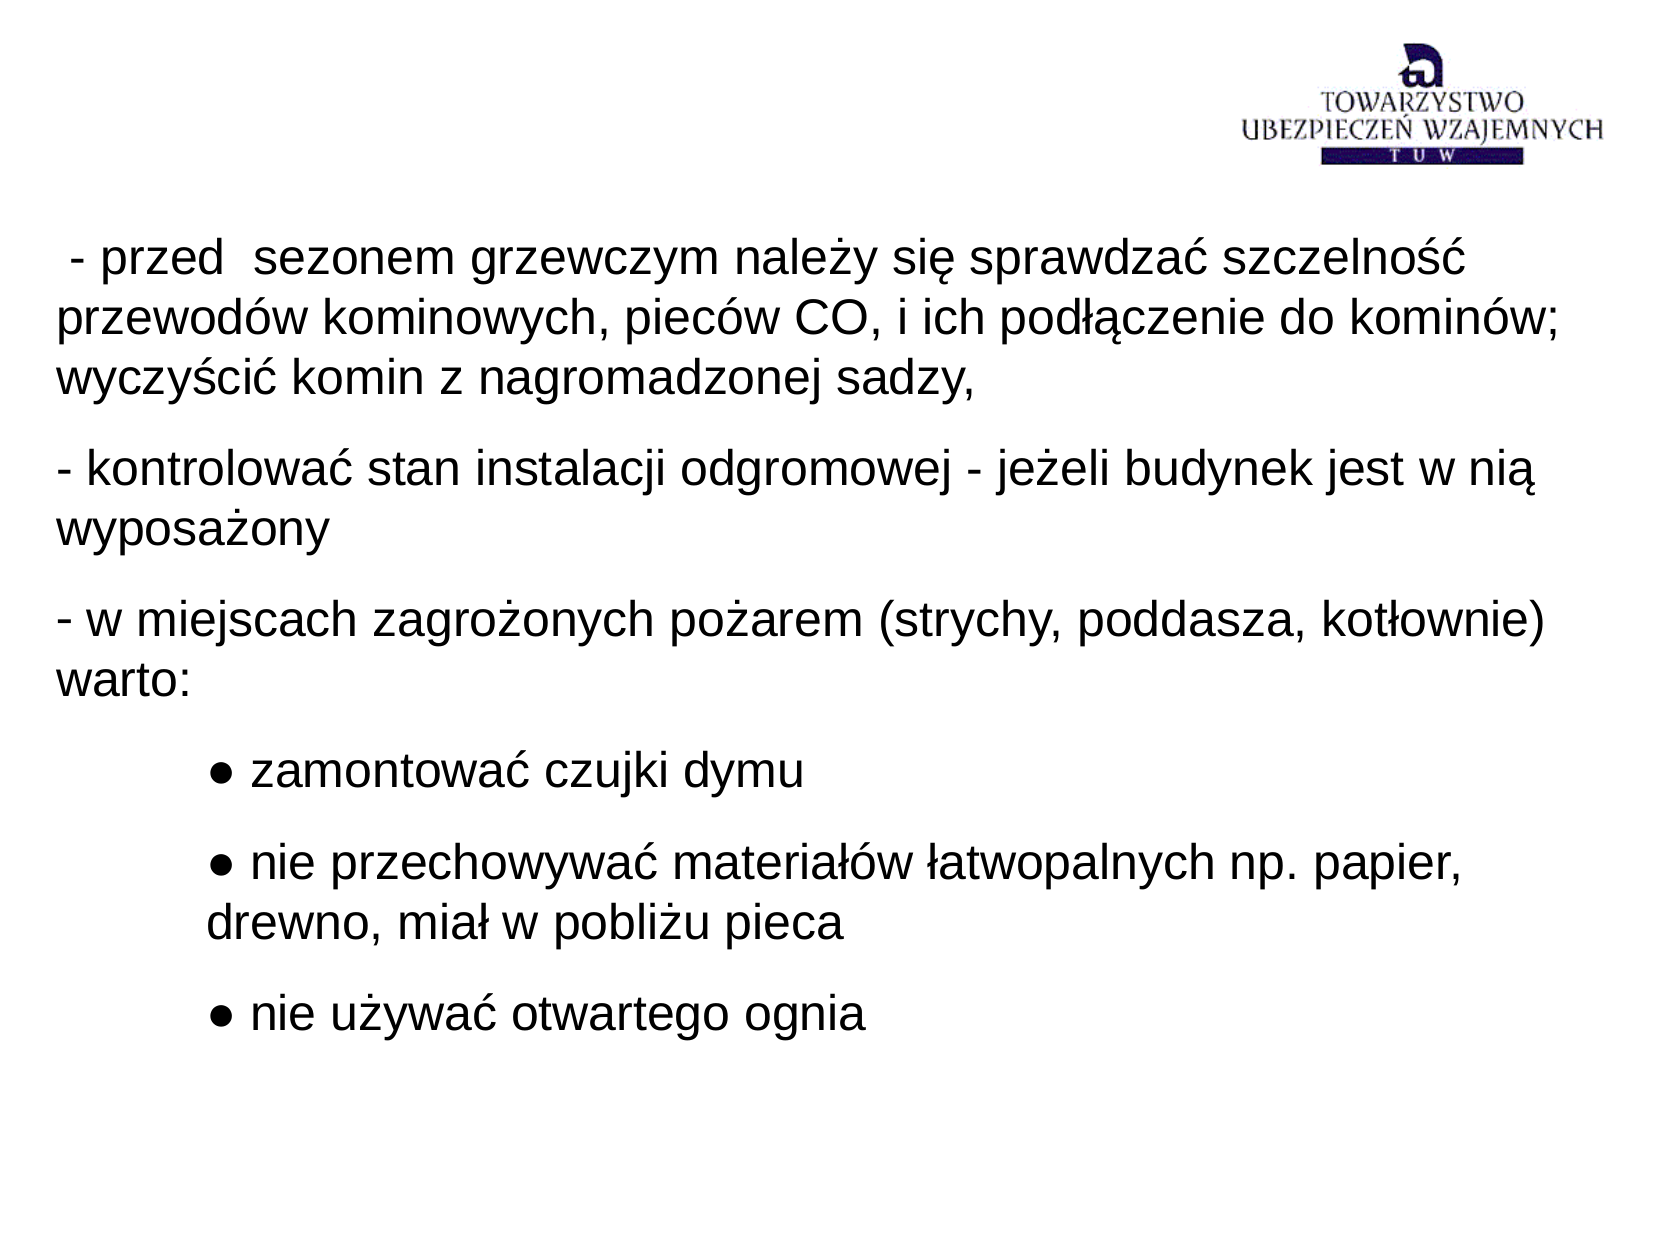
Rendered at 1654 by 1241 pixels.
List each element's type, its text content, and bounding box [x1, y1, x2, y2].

picture [1240, 41, 1605, 169]
text_box - przed sezonem grzewczym należy się sprawdzać szczelność przewodów kominowych, pieców CO, i ich podłączenie do kominów; wyczyścić komin z nagromadzonej sadzy, - kontrolować stan instalacji odgromowej - jeżeli budynek jest w nią wyposażony w miejscach zagrożonych pożarem (strychy, poddasza, kotłownie) warto: ● zamontować czujki dymu ● nie przechowywać materiałów łatwopalnych np. papier, drewno, miał w pobliżu pieca ● nie używać otwartego ognia [41, 216, 1583, 1049]
